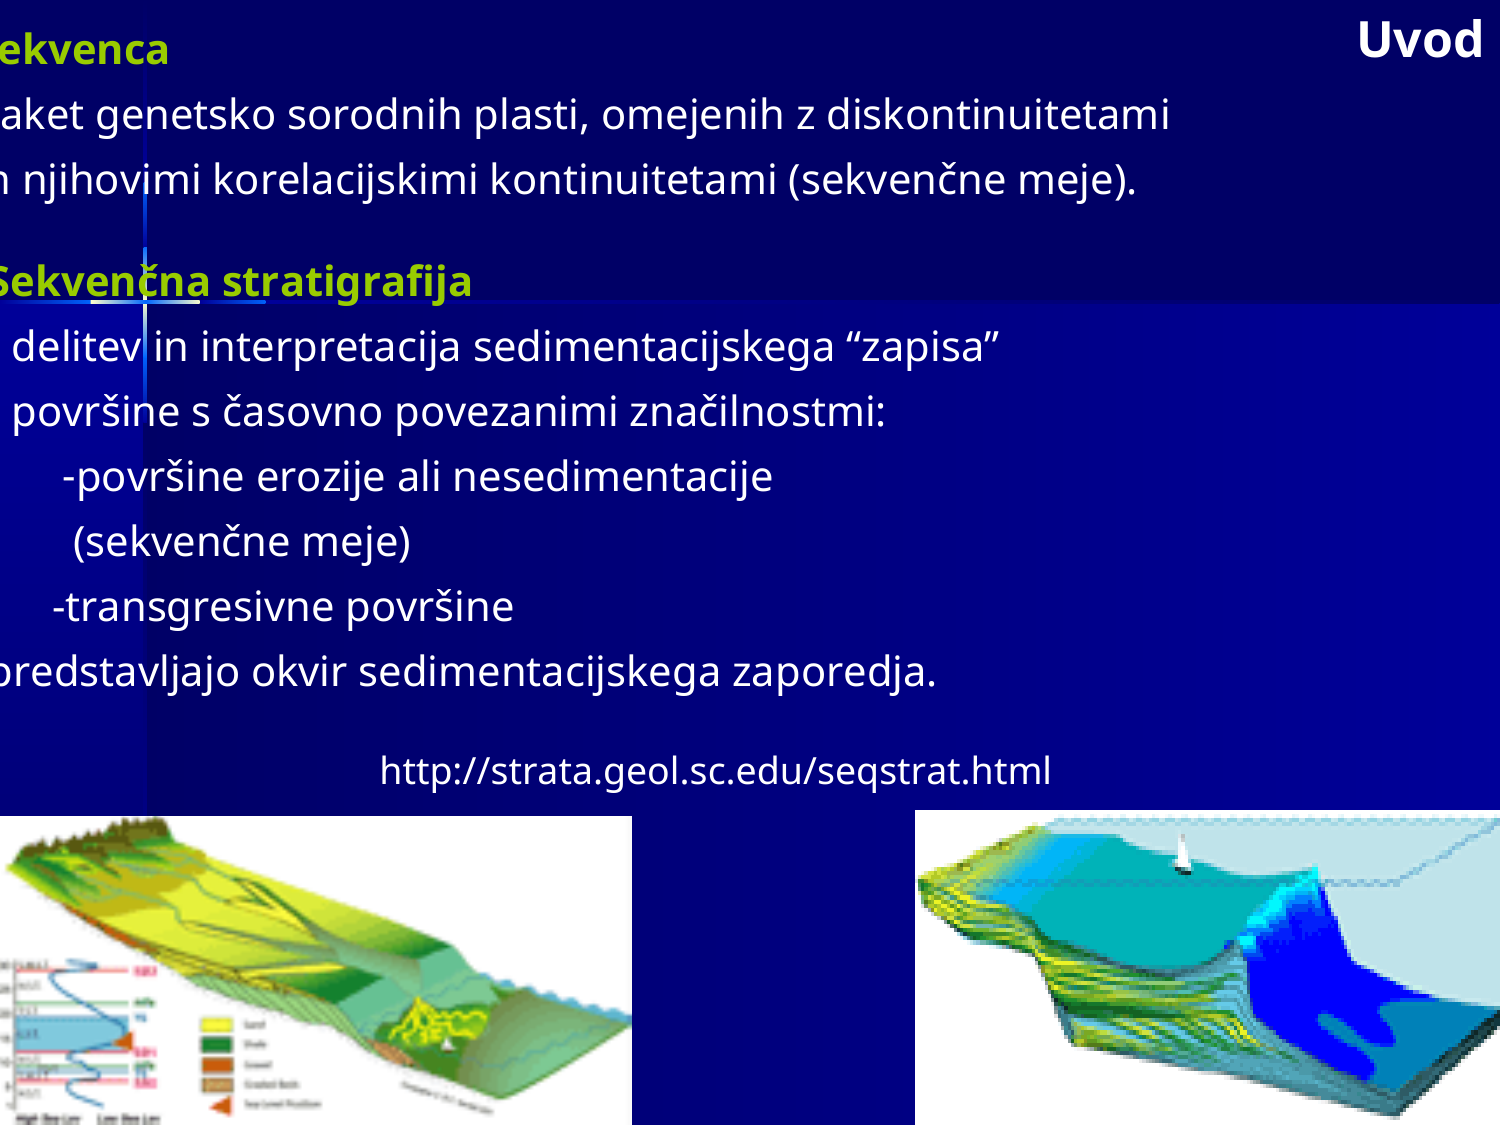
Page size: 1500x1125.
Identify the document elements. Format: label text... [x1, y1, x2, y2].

picture [915, 810, 1500, 1125]
text_box Sekvenčna stratigrafija delitev in interpretacija sedimentacijskega “zapisa” površine s časovno povezanimi značilnostmi: površine erozije ali nesedimentacije (sekvenčne meje) -transgresivne površine predstavljajo okvir sedimentacijskega zaporedja. [0, 231, 1016, 703]
text_box http://strata.geol.sc.edu/seqstrat.html [364, 739, 1068, 801]
text_box Sekvenca paket genetsko sorodnih plasti, omejenih z diskontinuitetami in njihovimi korelacijskimi kontinuitetami (sekvenčne meje). [0, 0, 1197, 211]
text_box Uvod [1341, 0, 1500, 76]
picture [0, 816, 632, 1125]
